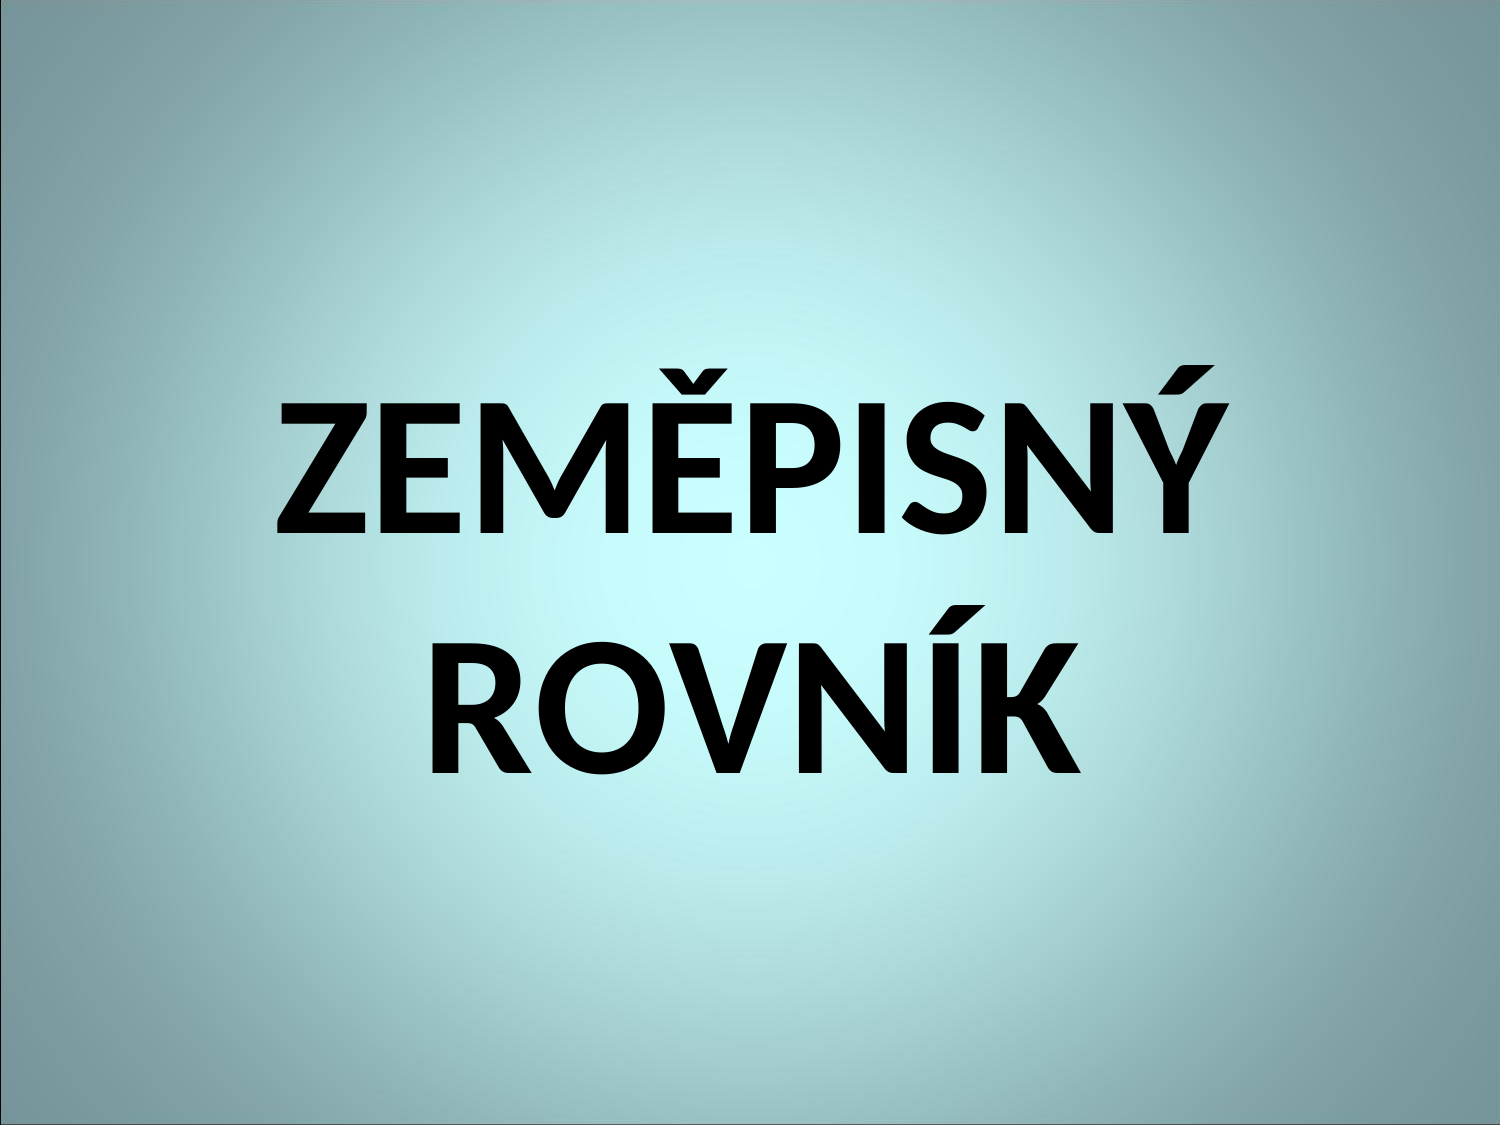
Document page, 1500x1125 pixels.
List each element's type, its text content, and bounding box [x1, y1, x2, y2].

title ZEMĚPISNÝ ROVNÍK [76, 325, 1427, 821]
picture [0, 0, 1500, 1125]
